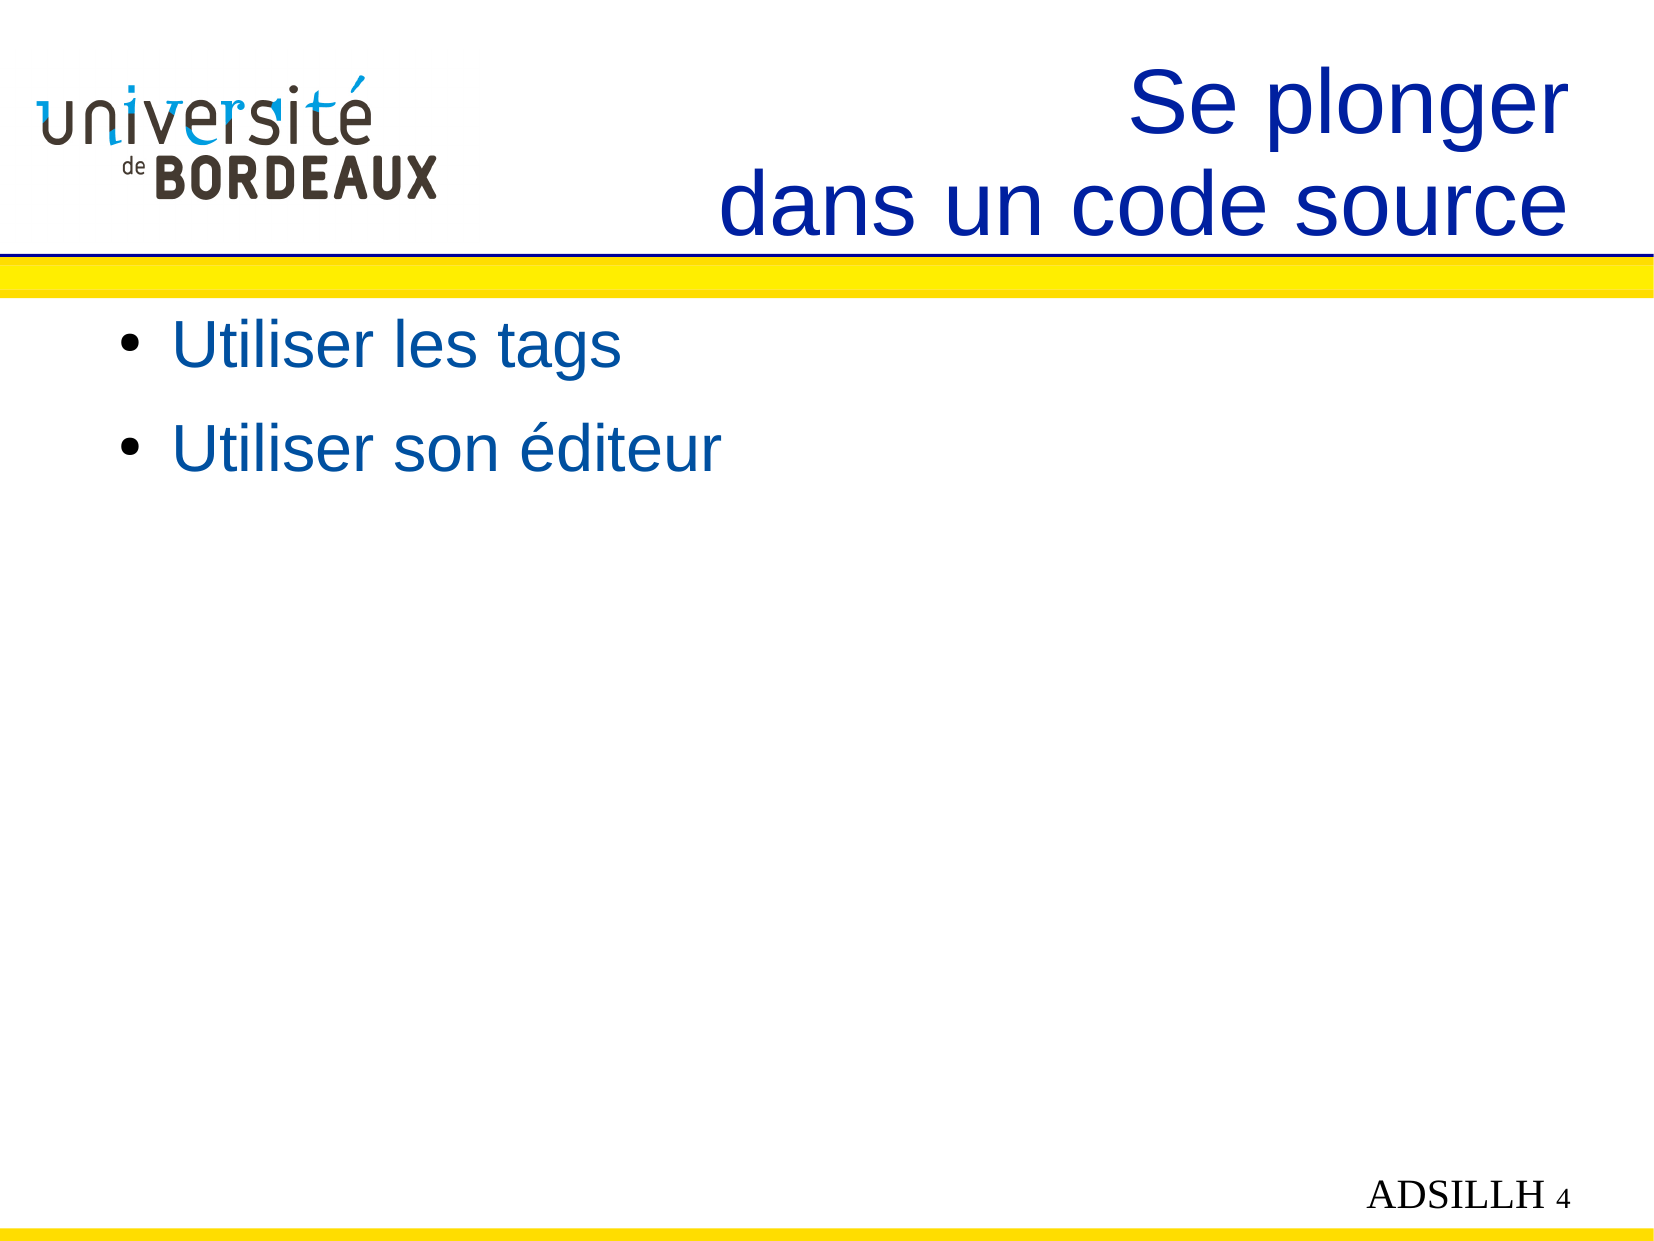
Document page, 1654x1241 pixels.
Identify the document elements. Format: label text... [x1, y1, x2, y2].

picture [0, 49, 469, 243]
list Utiliser les tags Utiliser son éditeur [82, 307, 1571, 1126]
title Se plonger dans un code source [469, 49, 1571, 257]
